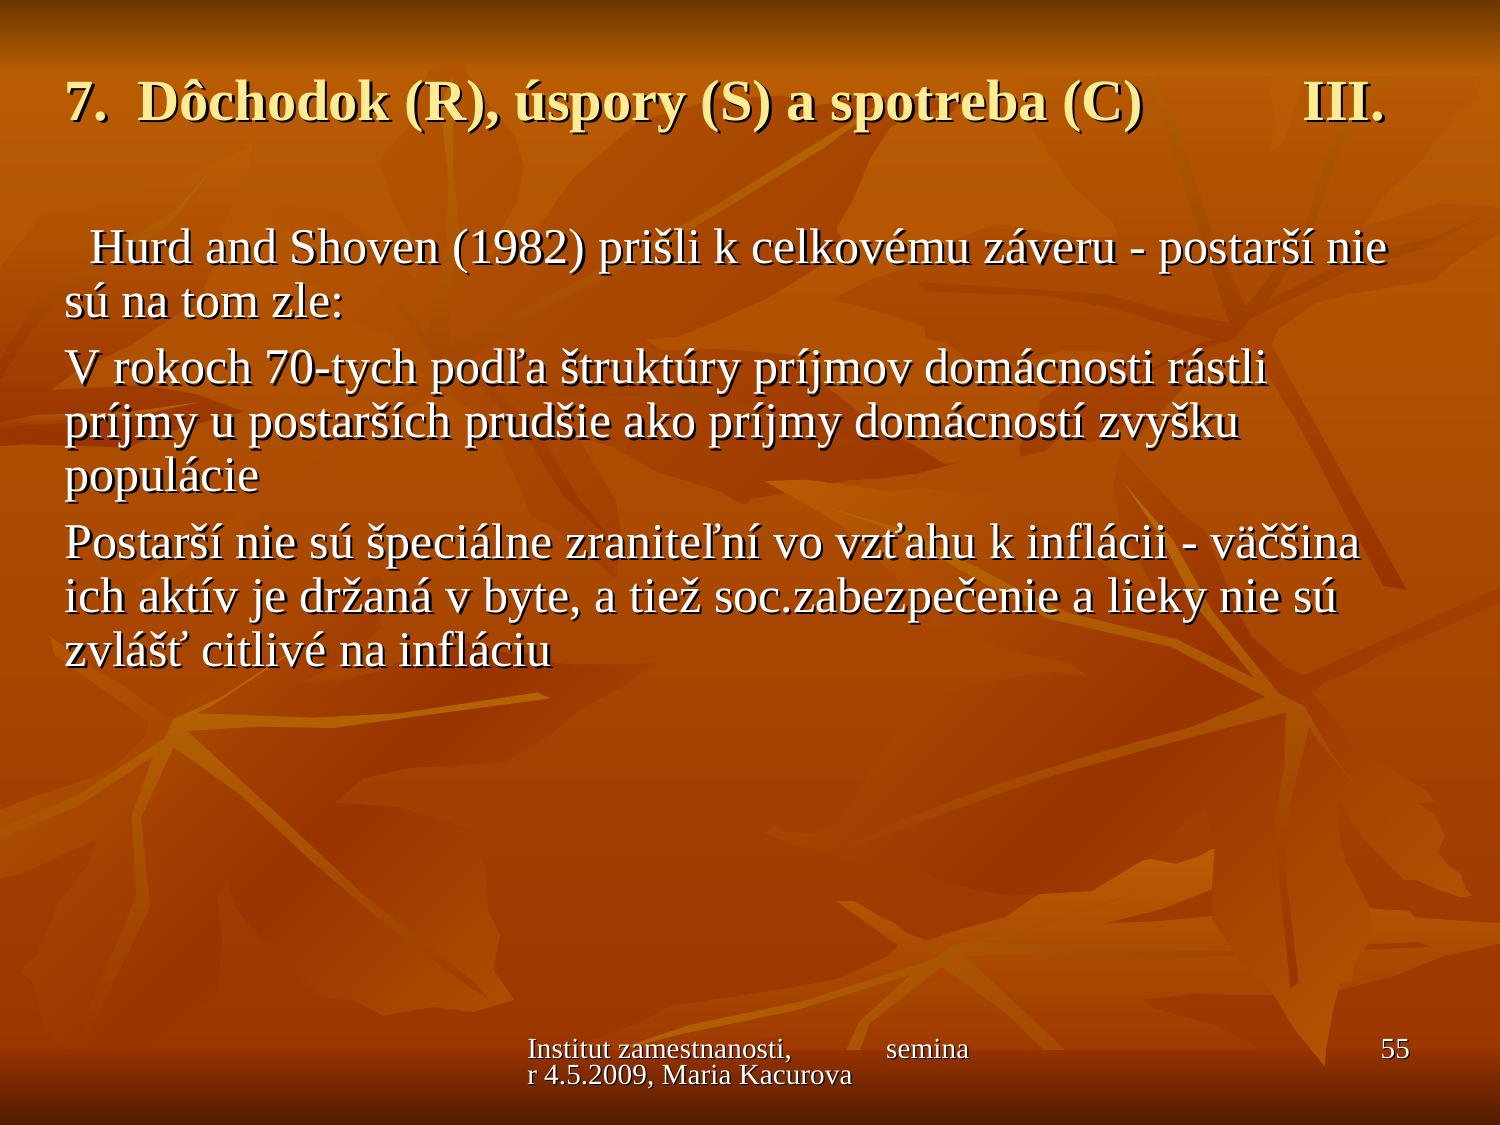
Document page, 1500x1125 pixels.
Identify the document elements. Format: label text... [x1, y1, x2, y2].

title 7. Dôchodok (R), úspory (S) a spotreba (C) III. [49, 54, 1413, 212]
list [49, 249, 1425, 1001]
text_box Hurd and Shoven (1982) prišli k celkovému záveru - postarší nie sú na tom zle: V rokoch 70-tych podľa štruktúry príjmov domácnosti rástli príjmy u postarších prudšie ako príjmy domácností zvyšku populácie Postarší nie sú špeciálne zraniteľní vo vzťahu k inflácii - väčšina ich aktív je držaná v byte, a tiež soc.zabezpečenie a lieky nie sú zvlášť citlivé na infláciu [49, 212, 1413, 685]
